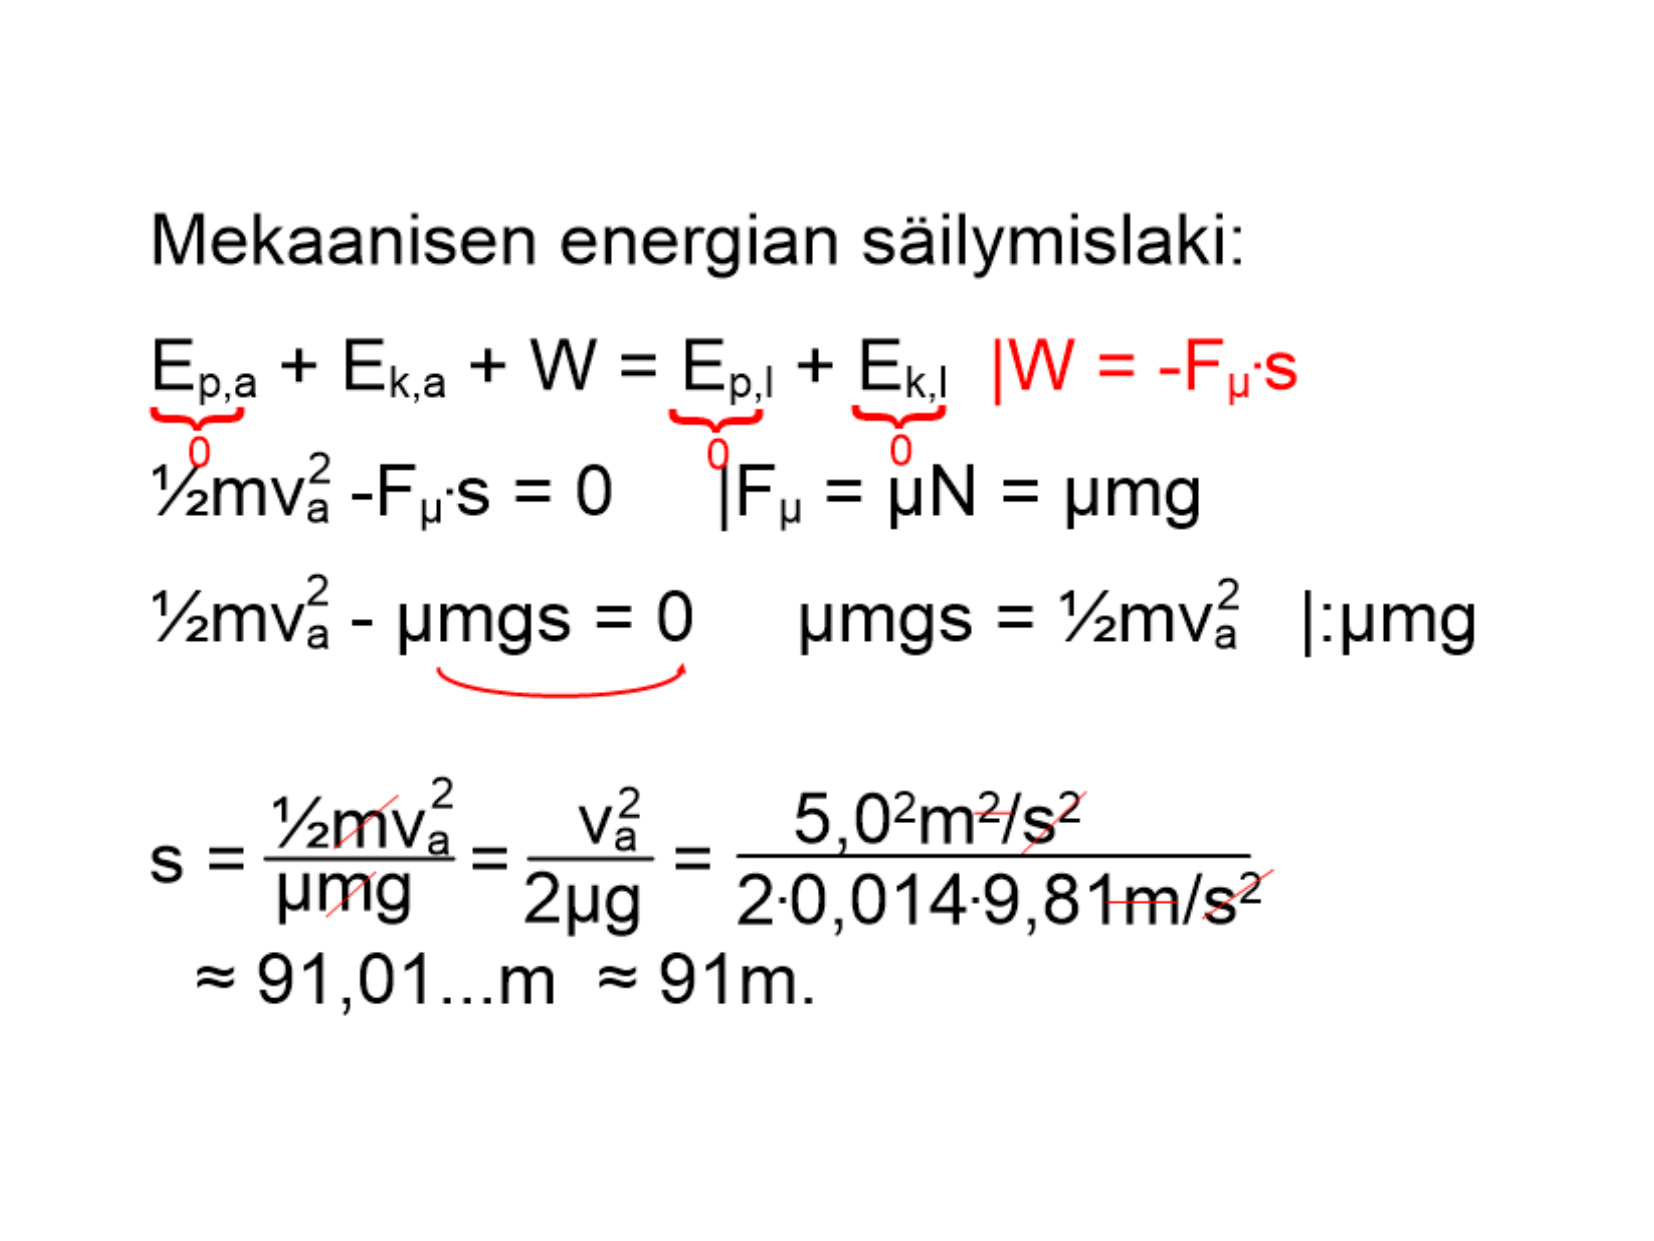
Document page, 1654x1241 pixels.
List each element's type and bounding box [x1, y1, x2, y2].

picture [102, 134, 1536, 1040]
